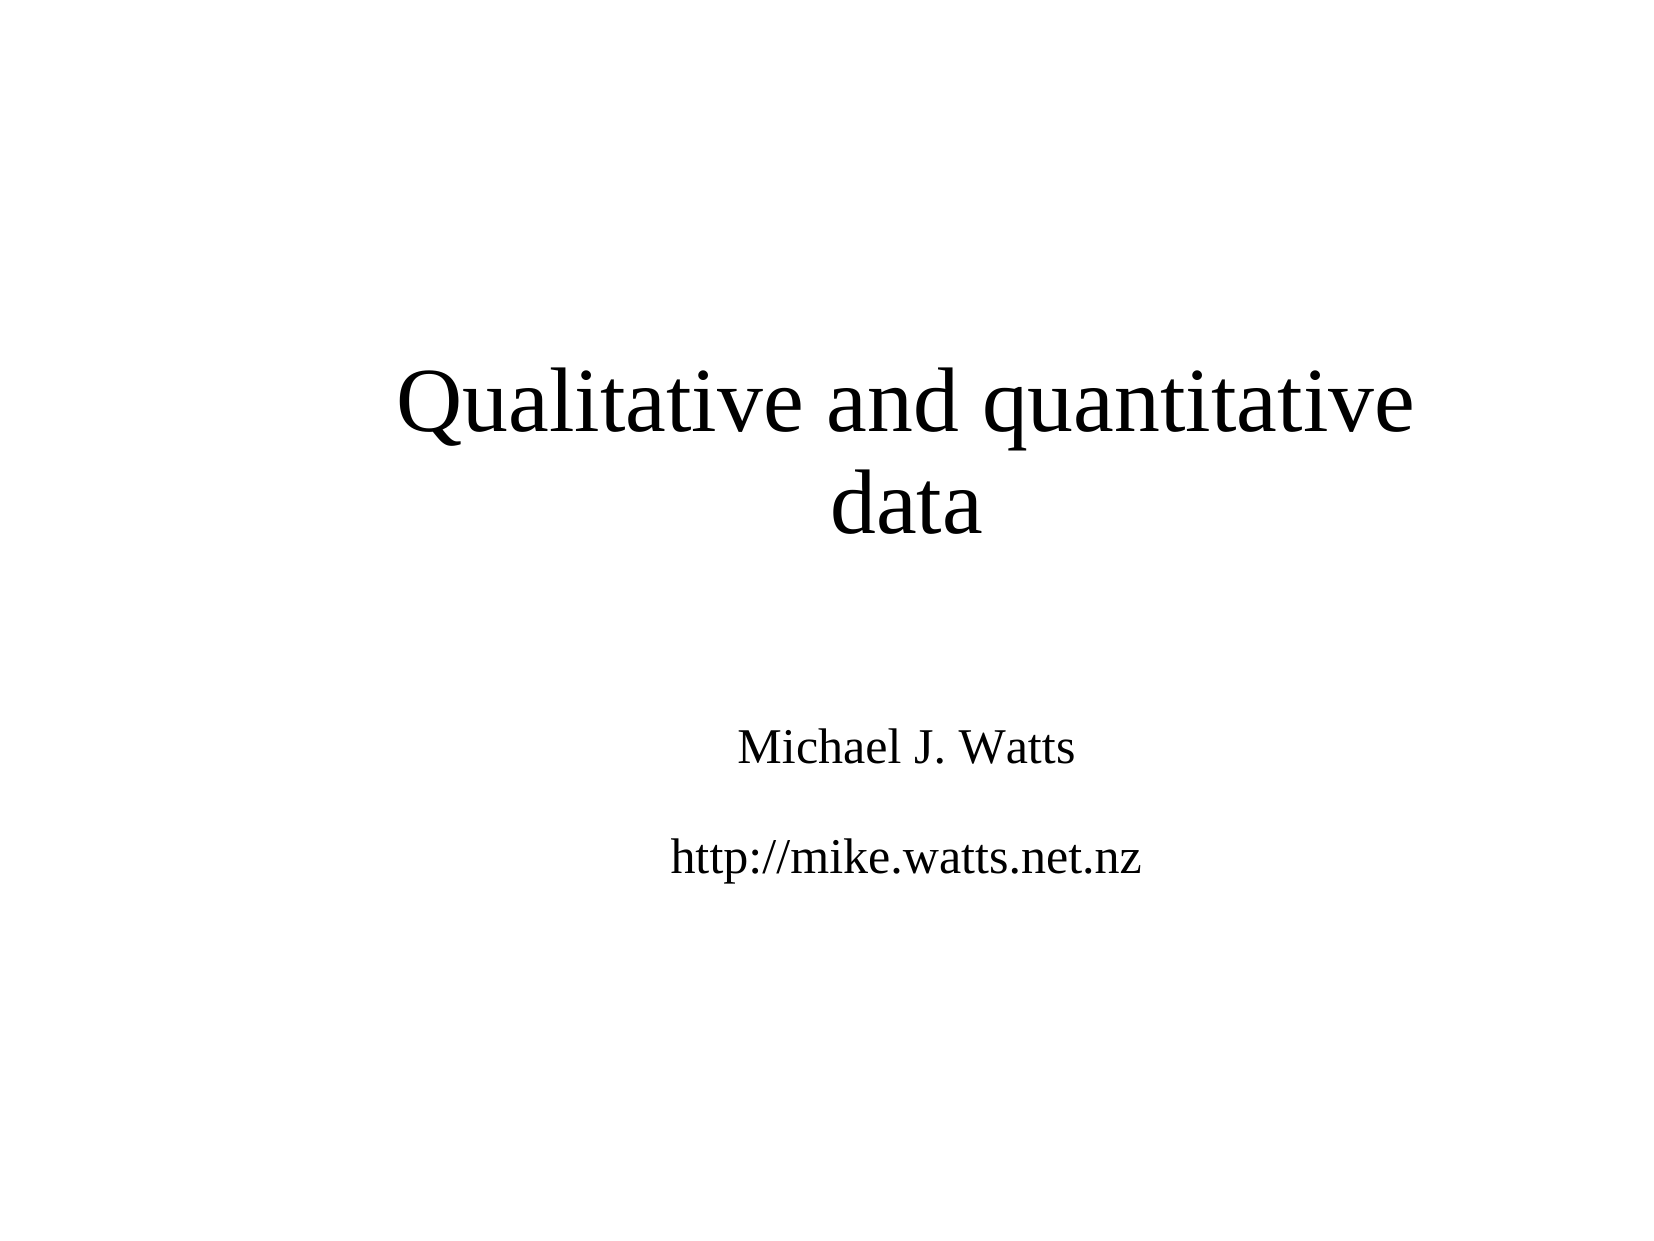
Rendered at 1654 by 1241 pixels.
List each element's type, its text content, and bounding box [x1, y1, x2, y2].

text_box Qualitative and quantitative data Michael J. Watts http://mike.watts.net.nz [380, 349, 1433, 913]
